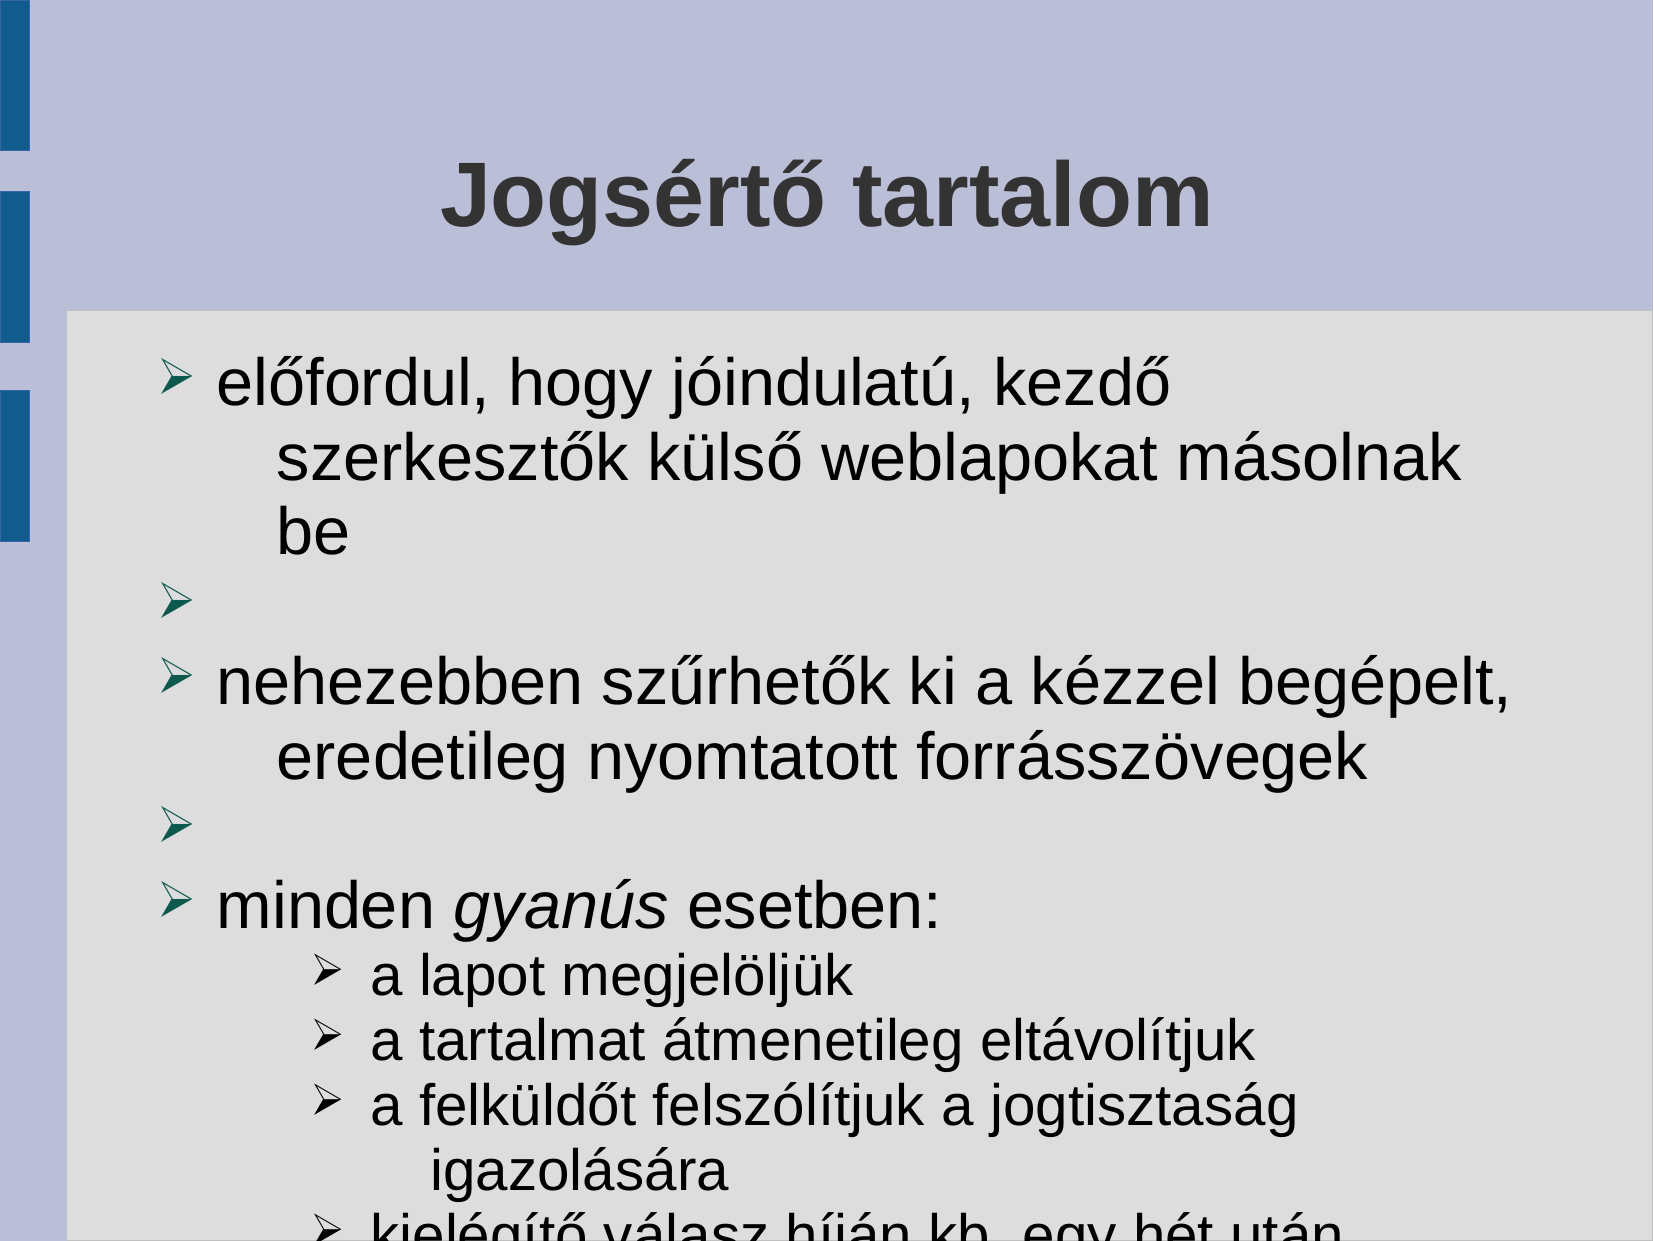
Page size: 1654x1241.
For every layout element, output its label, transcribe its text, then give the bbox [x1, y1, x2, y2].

list előfordul, hogy jóindulatú, kezdő szerkesztők külső weblapokat másolnak be nehezebben szűrhetők ki a kézzel begépelt, eredetileg nyomtatott forrásszövegek minden gyanús esetben: a lapot megjelöljük a tartalmat átmenetileg eltávolítjuk a felküldőt felszólítjuk a jogtisztaság igazolására kielégítő válasz híján kb. egy hét után töröljük [121, 344, 1534, 1129]
title Jogsértő tartalom [121, 91, 1534, 299]
